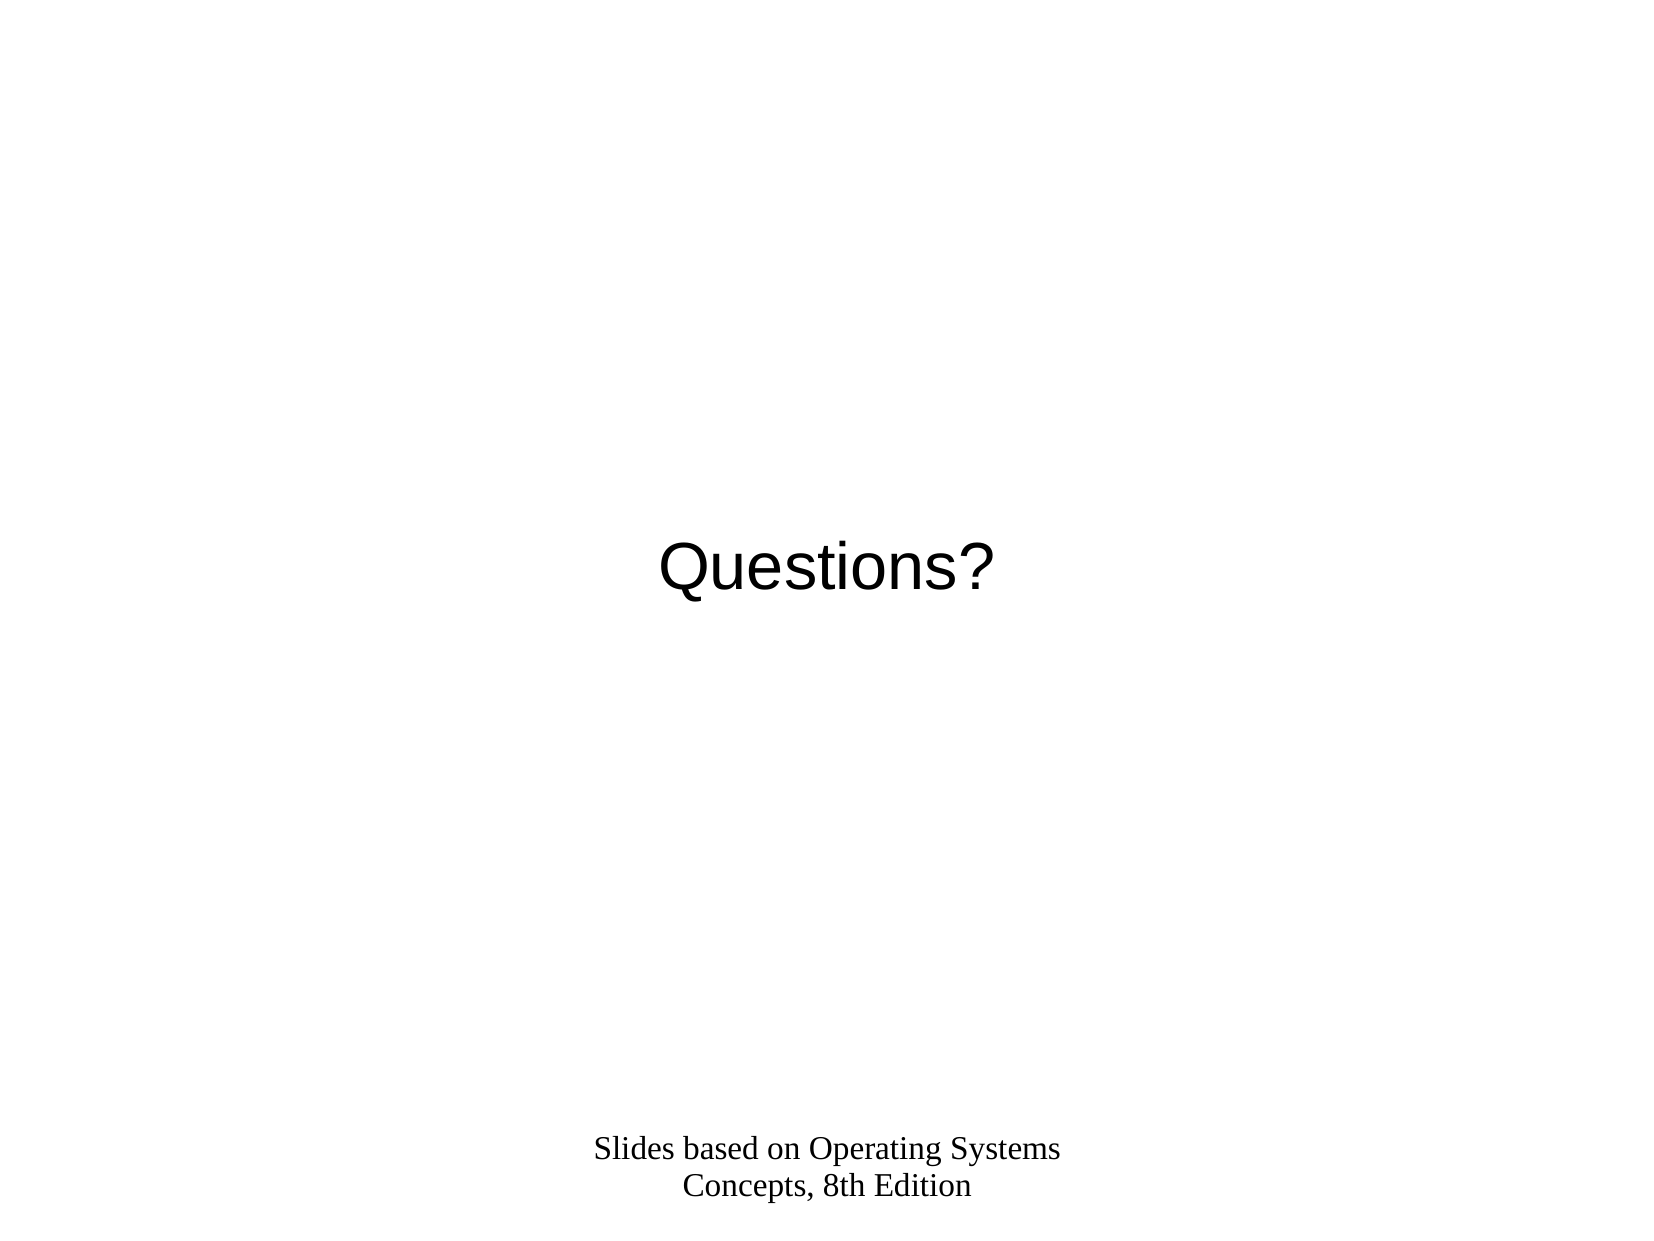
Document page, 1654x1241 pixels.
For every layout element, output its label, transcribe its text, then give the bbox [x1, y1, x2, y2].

subtitle Questions? [82, 8, 1571, 1125]
